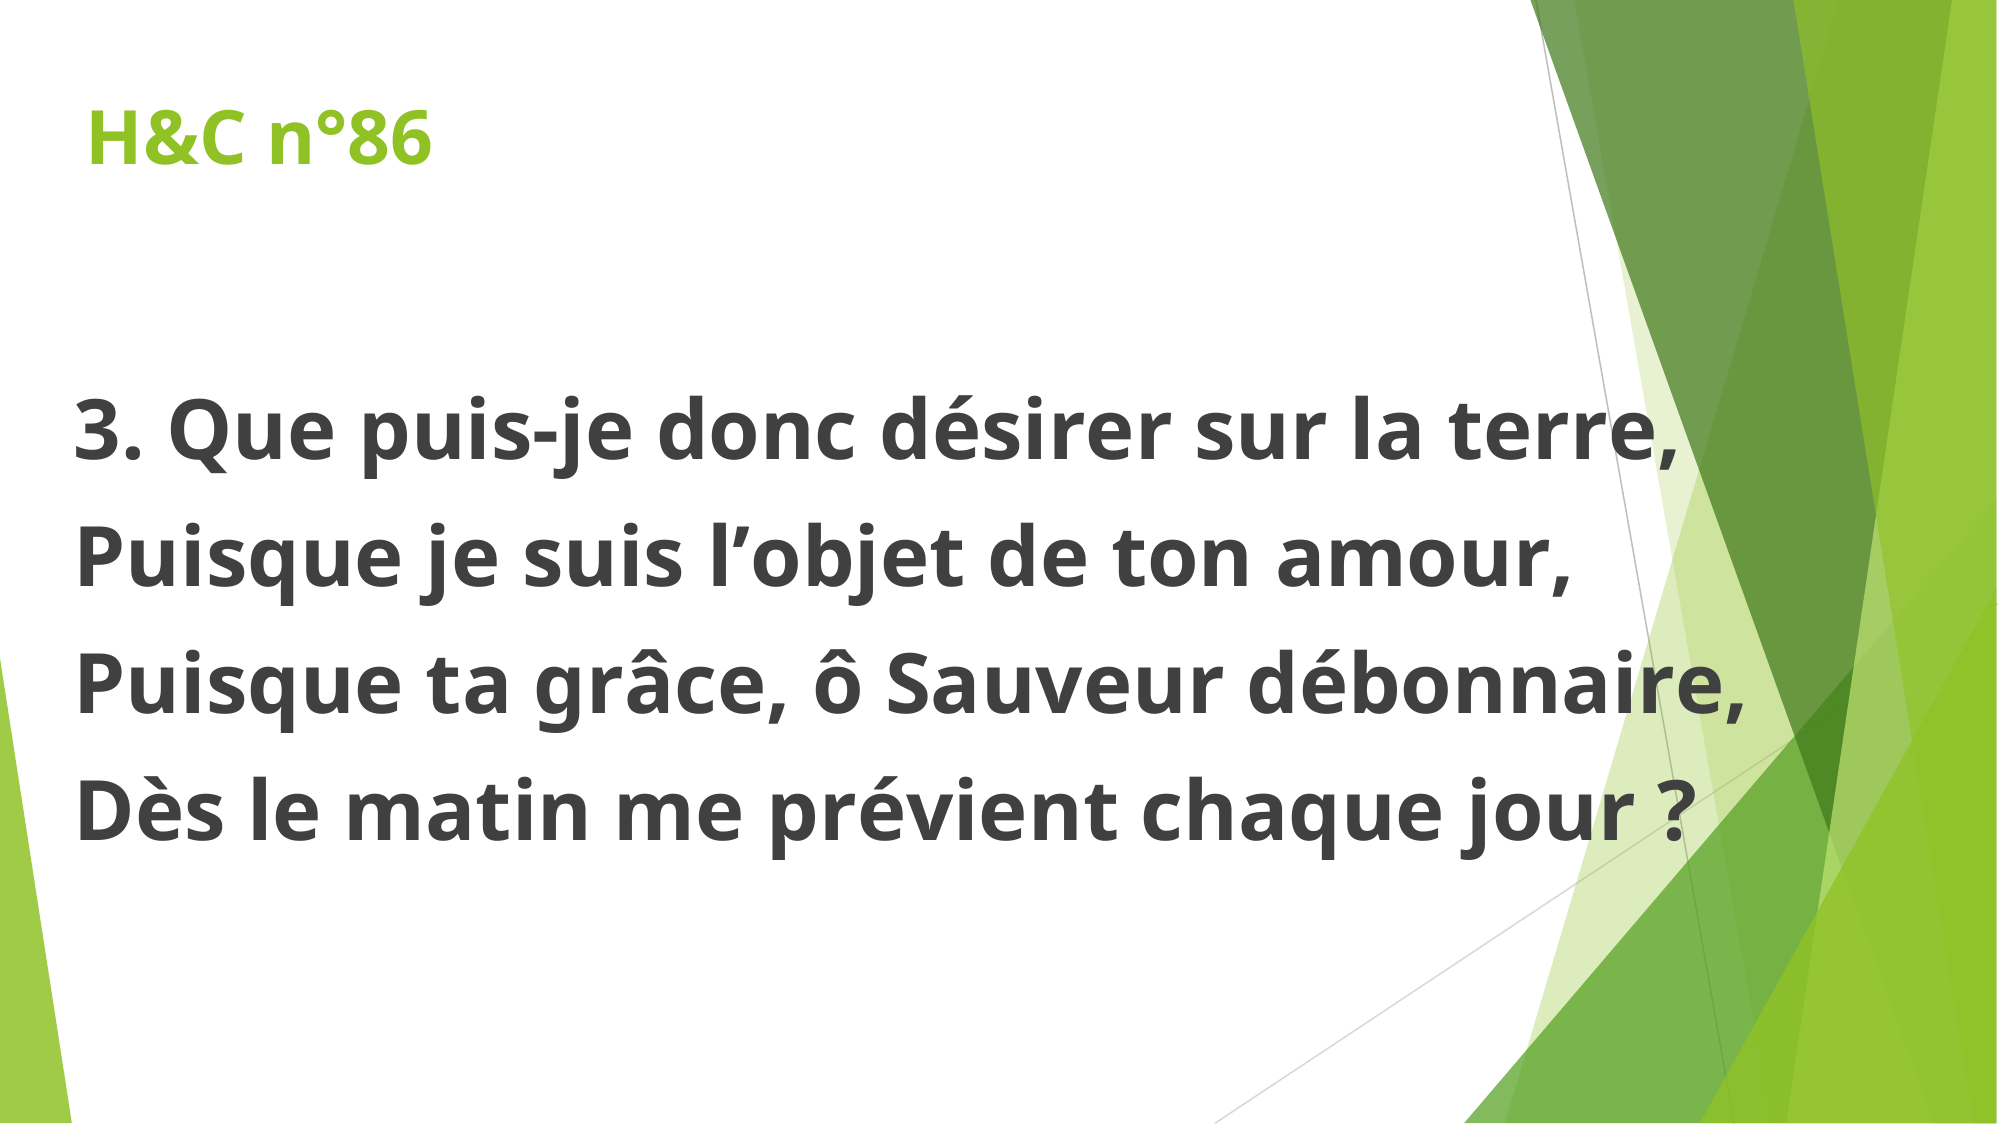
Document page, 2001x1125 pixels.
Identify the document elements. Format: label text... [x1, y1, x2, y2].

text_box 3. Que puis-je donc désirer sur la terre, Puisque je suis l’objet de ton amour, Puisque ta grâce, ô Sauveur débonnaire, Dès le matin me prévient chaque jour ? [59, 354, 1985, 1075]
text_box H&C n°86 [70, 82, 497, 189]
